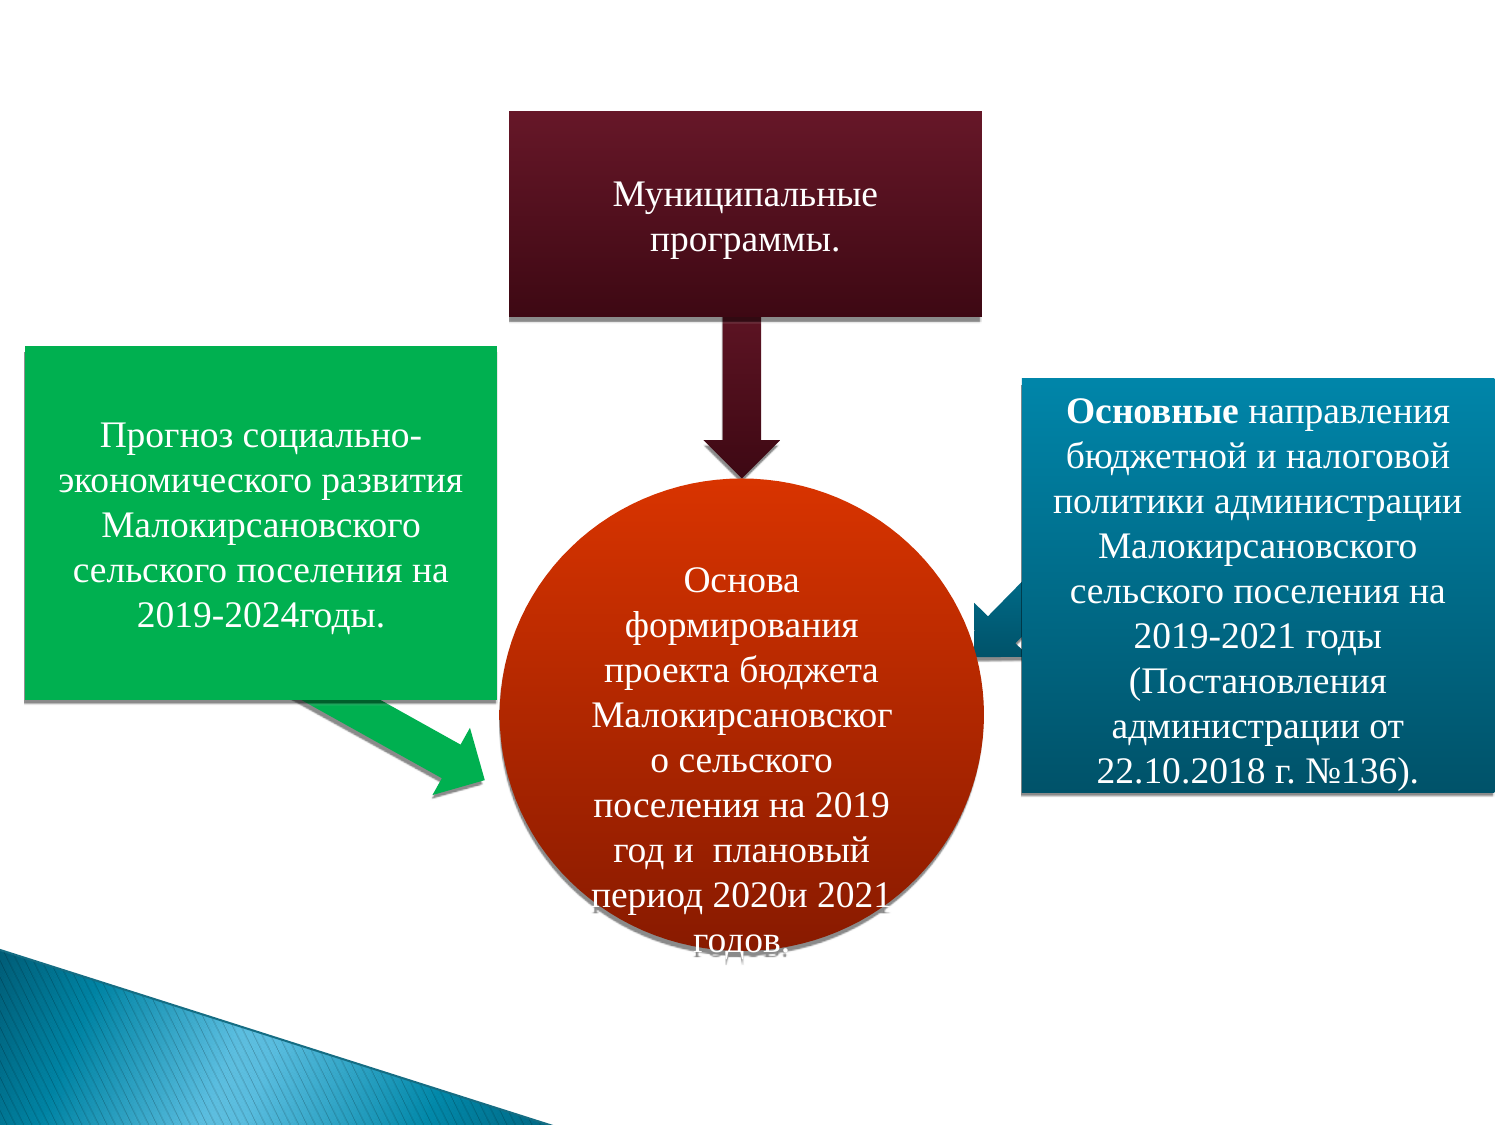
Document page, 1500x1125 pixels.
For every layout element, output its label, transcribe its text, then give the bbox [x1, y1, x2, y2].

text_box [703, 317, 781, 478]
text_box [301, 700, 485, 796]
text_box [974, 581, 1022, 658]
text_box Прогноз социально-экономического развития Малокирсановского сельского поселения на 2019-2024годы. [25, 346, 497, 700]
text_box Муниципальные программы. [509, 112, 982, 317]
text_box Основные направления бюджетной и налоговой политики администрации Малокирсановского сельского поселения на 2019-2021 годы (Постановления администрации от 22.10.2018 г. №136). [1022, 379, 1494, 792]
text_box Основа формирования проекта бюджета Малокирсановского сельского поселения на 2019 год и плановый период 2020и 2021 годов. [499, 478, 984, 951]
